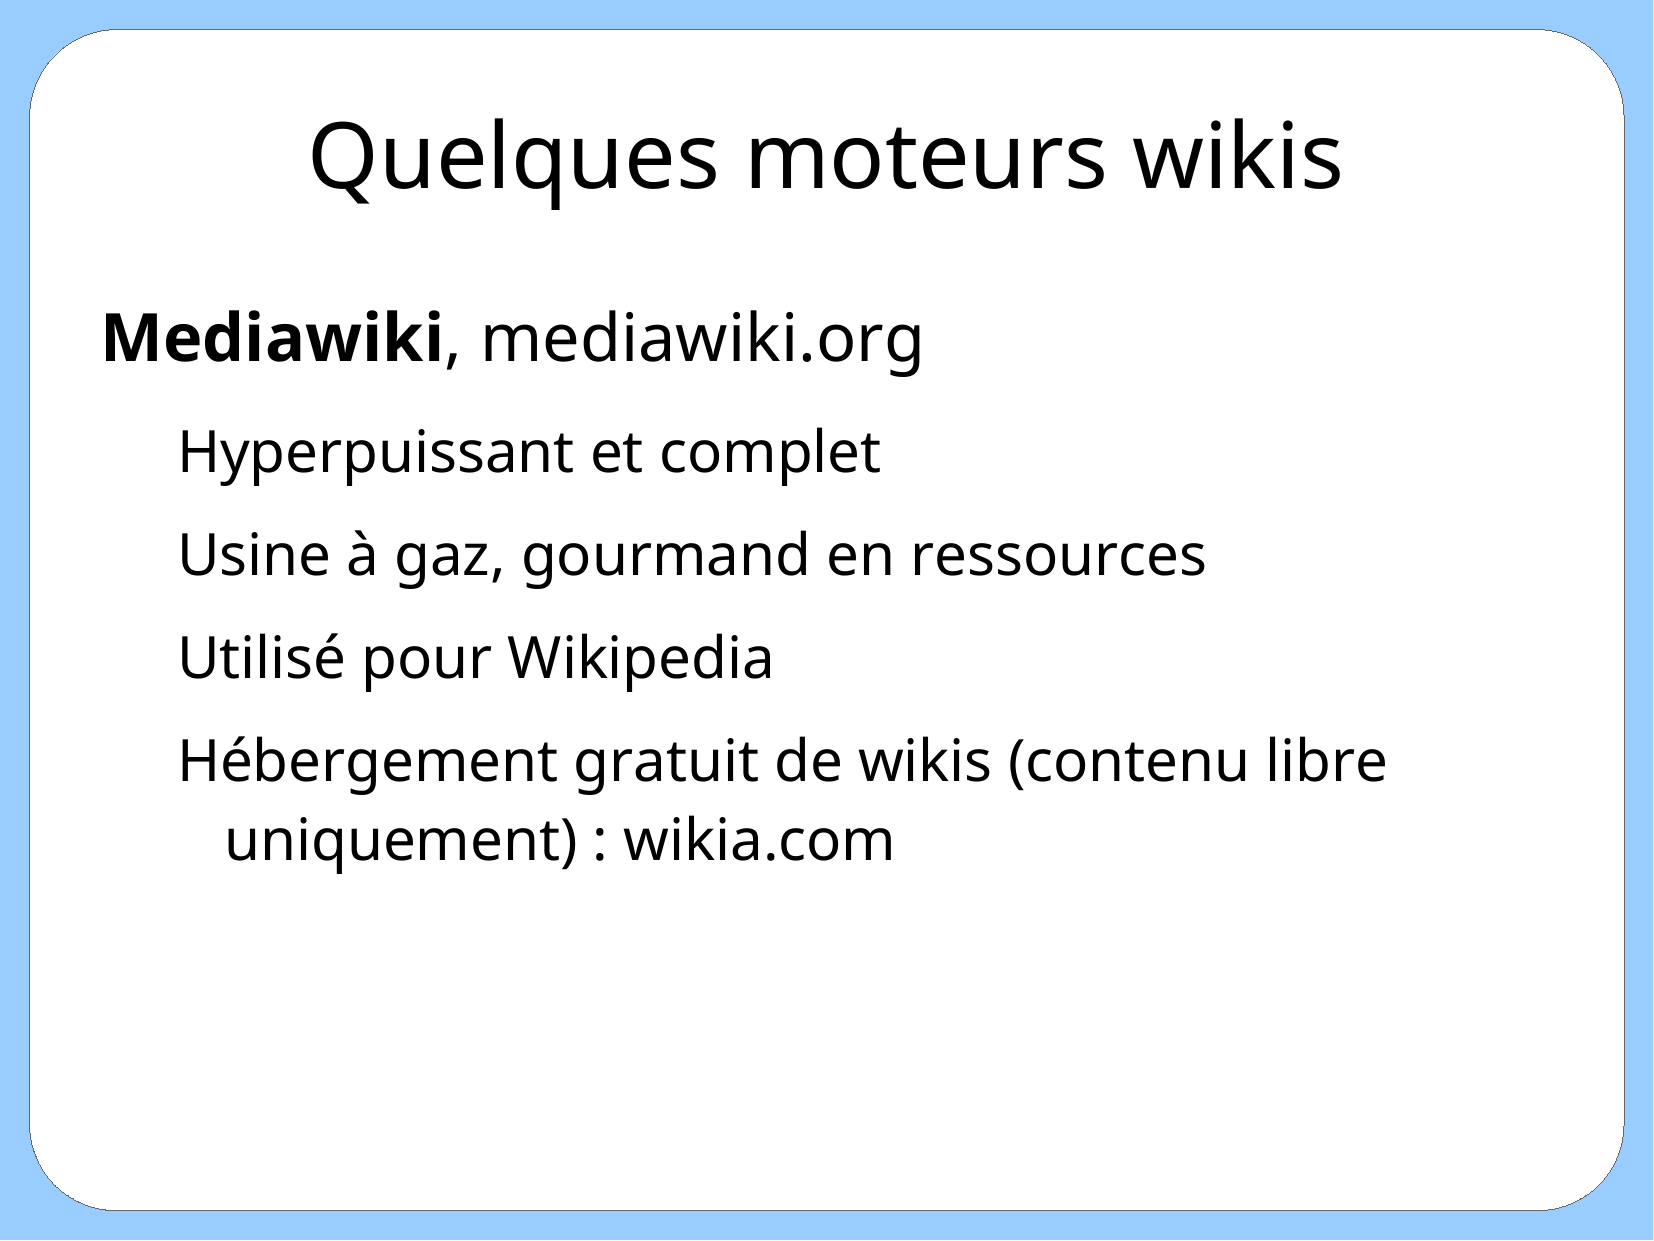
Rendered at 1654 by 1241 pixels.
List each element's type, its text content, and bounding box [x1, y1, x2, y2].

list Mediawiki, mediawiki.org Hyperpuissant et complet Usine à gaz, gourmand en ressources Utilisé pour Wikipedia Hébergement gratuit de wikis (contenu libre uniquement) : wikia.com [82, 290, 1571, 1109]
title Quelques moteurs wikis [82, 49, 1571, 257]
text_box [29, 29, 1625, 1211]
